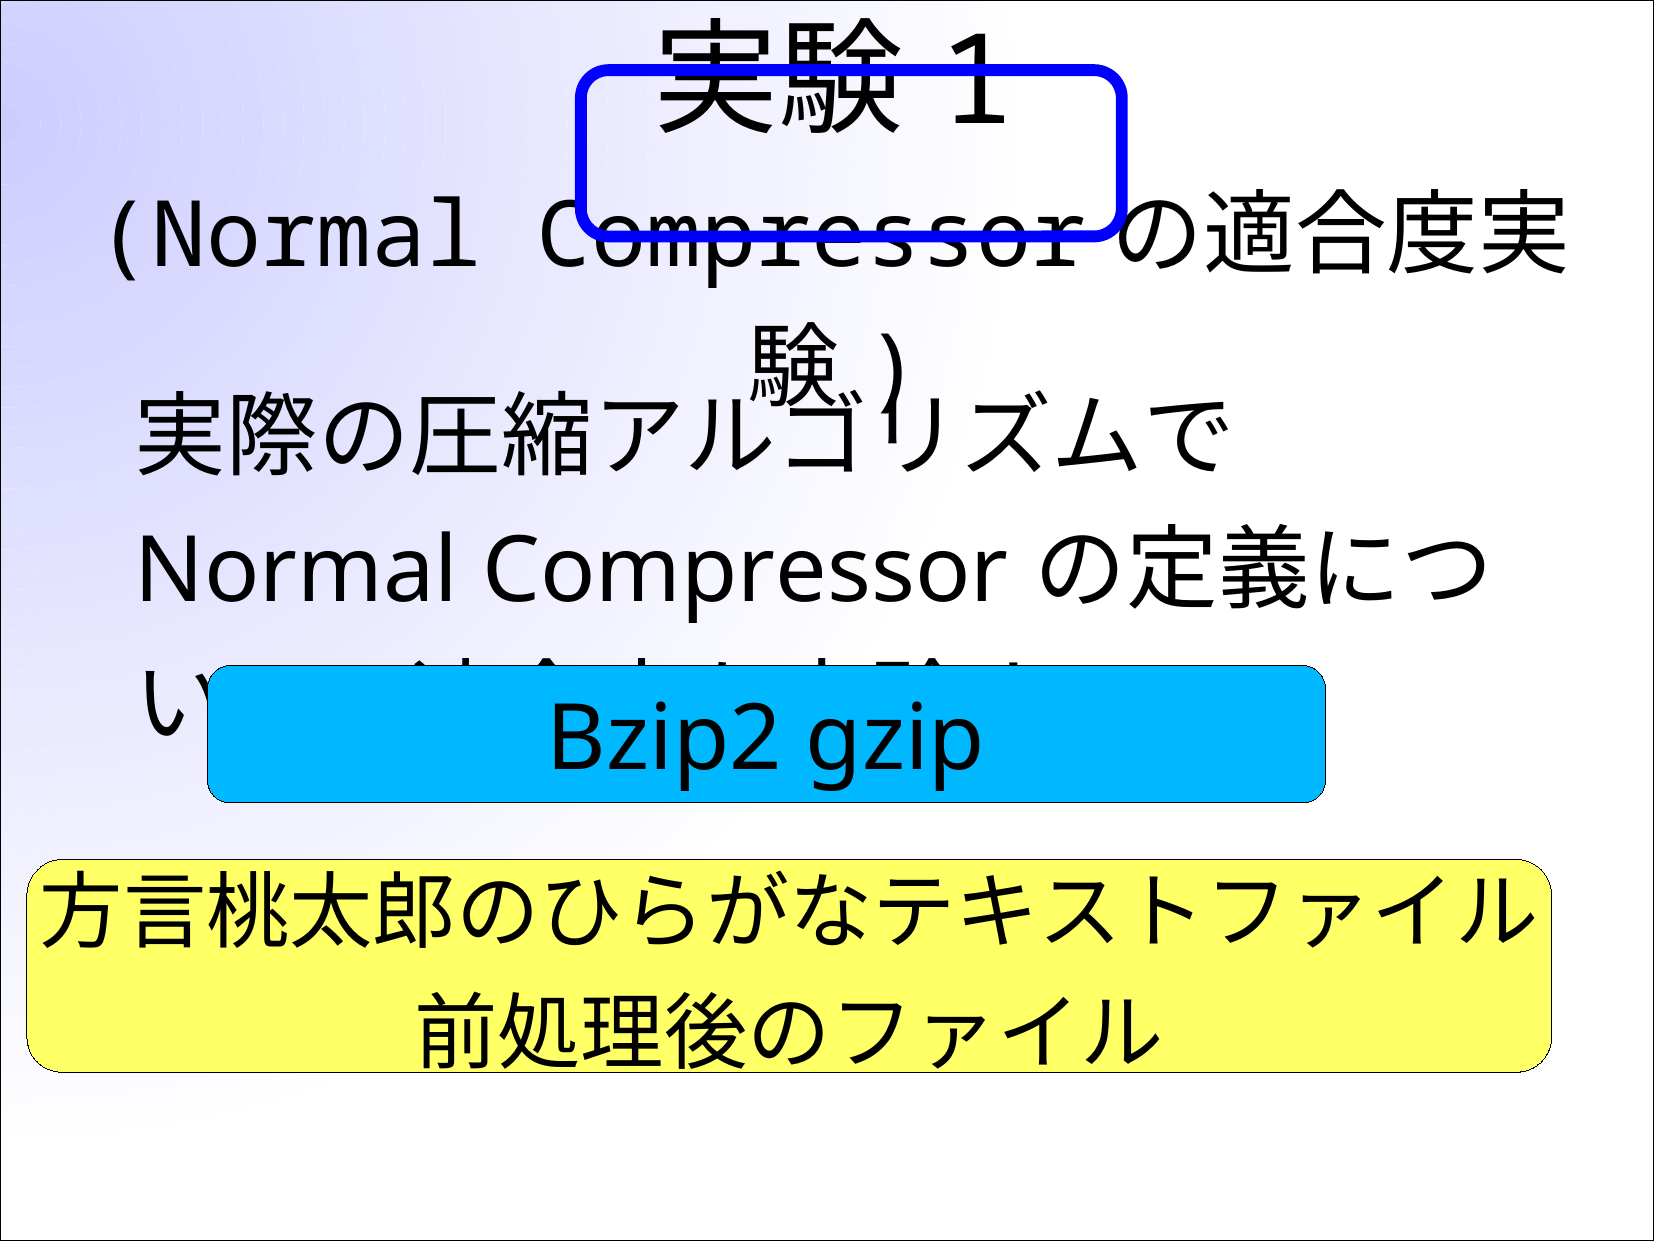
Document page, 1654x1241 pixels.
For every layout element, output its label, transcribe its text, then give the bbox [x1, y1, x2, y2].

text_box Bzip2 gzip [207, 665, 1326, 803]
text_box 方言桃太郎のひらがなテキストファイル 前処理後のファイル [26, 859, 1552, 1073]
title 実験1 (Normal Compressorの適合度実験) [587, 94, 1115, 230]
text_box 実際の圧縮アルゴリズムでNormal Compressorの定義について、適合度を実験する。 [134, 362, 1533, 638]
title 実験1 (Normal Compressorの適合度実験) [72, 94, 1596, 311]
